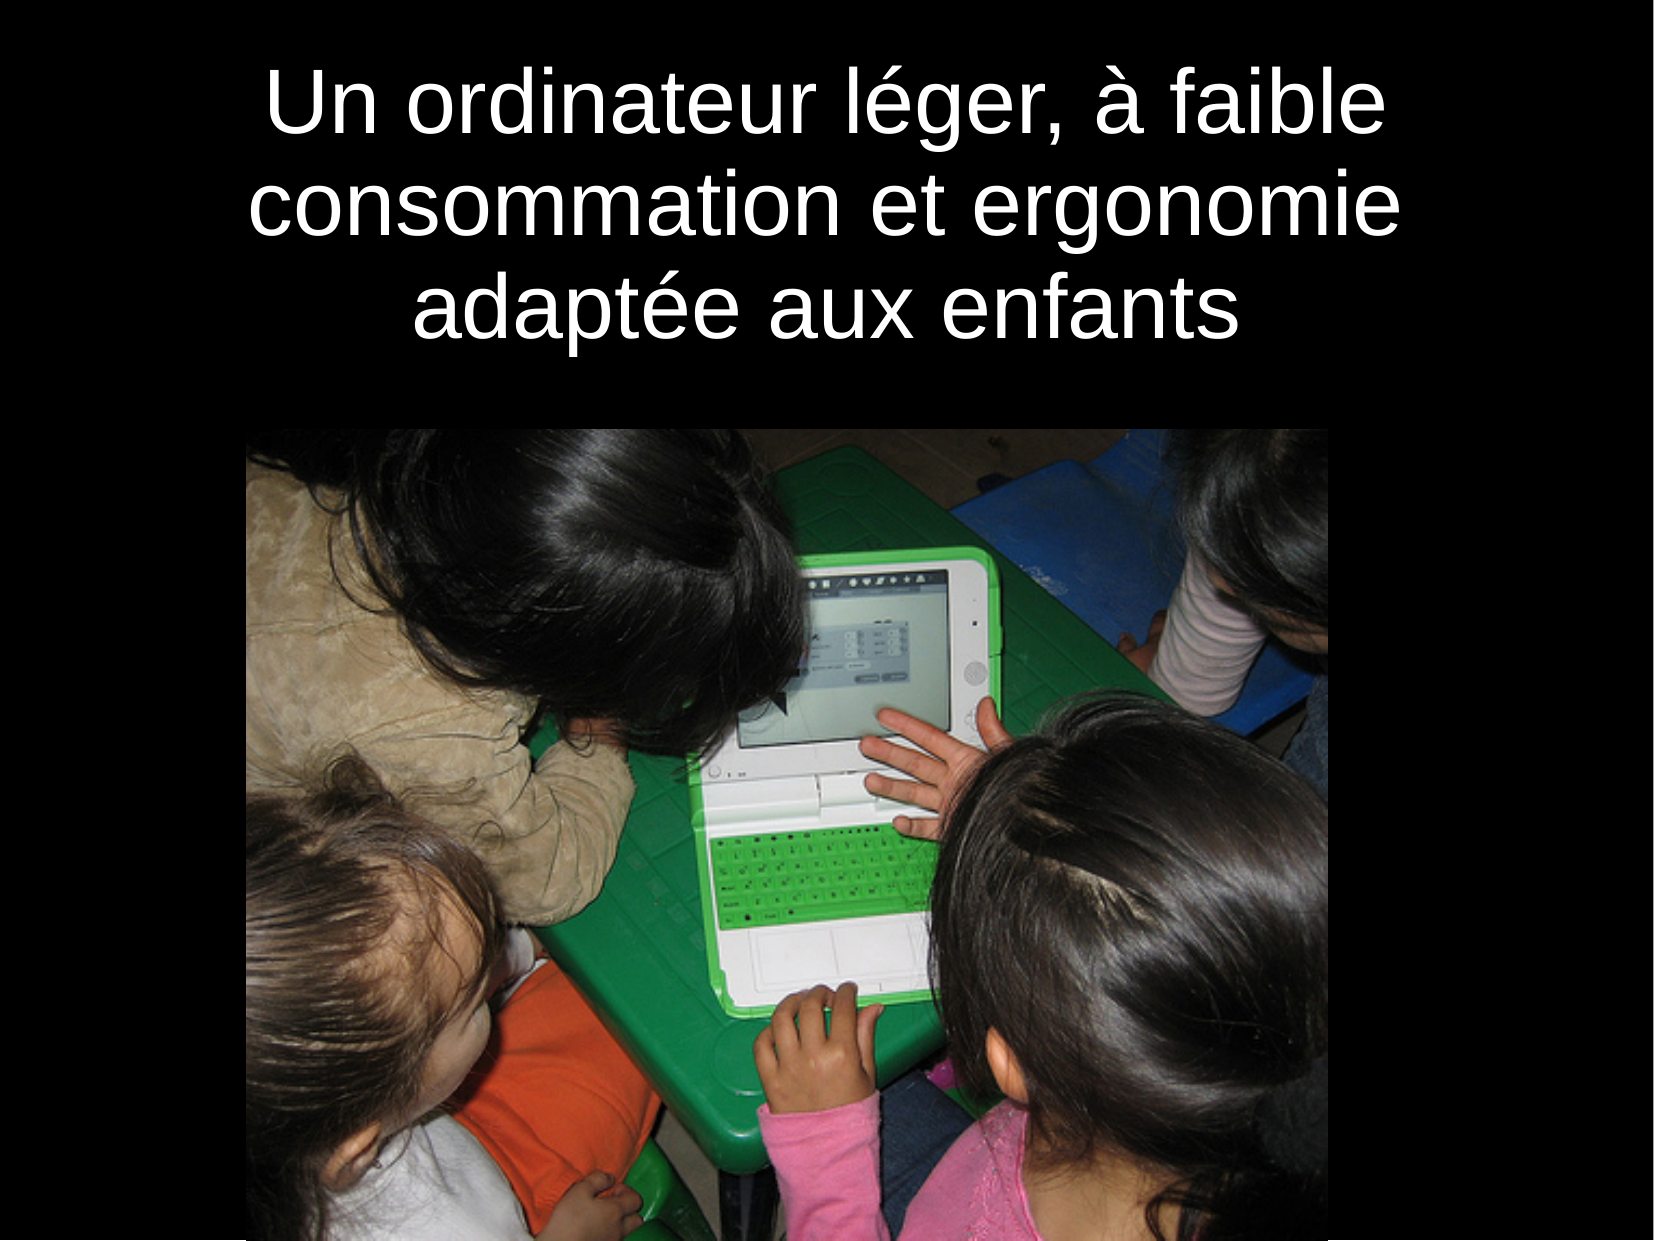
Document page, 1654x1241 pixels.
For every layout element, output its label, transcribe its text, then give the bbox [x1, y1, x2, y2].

picture [246, 429, 1328, 1241]
text_box Un ordinateur léger, à faible consommation et ergonomie adaptée aux enfants [88, 43, 1565, 366]
